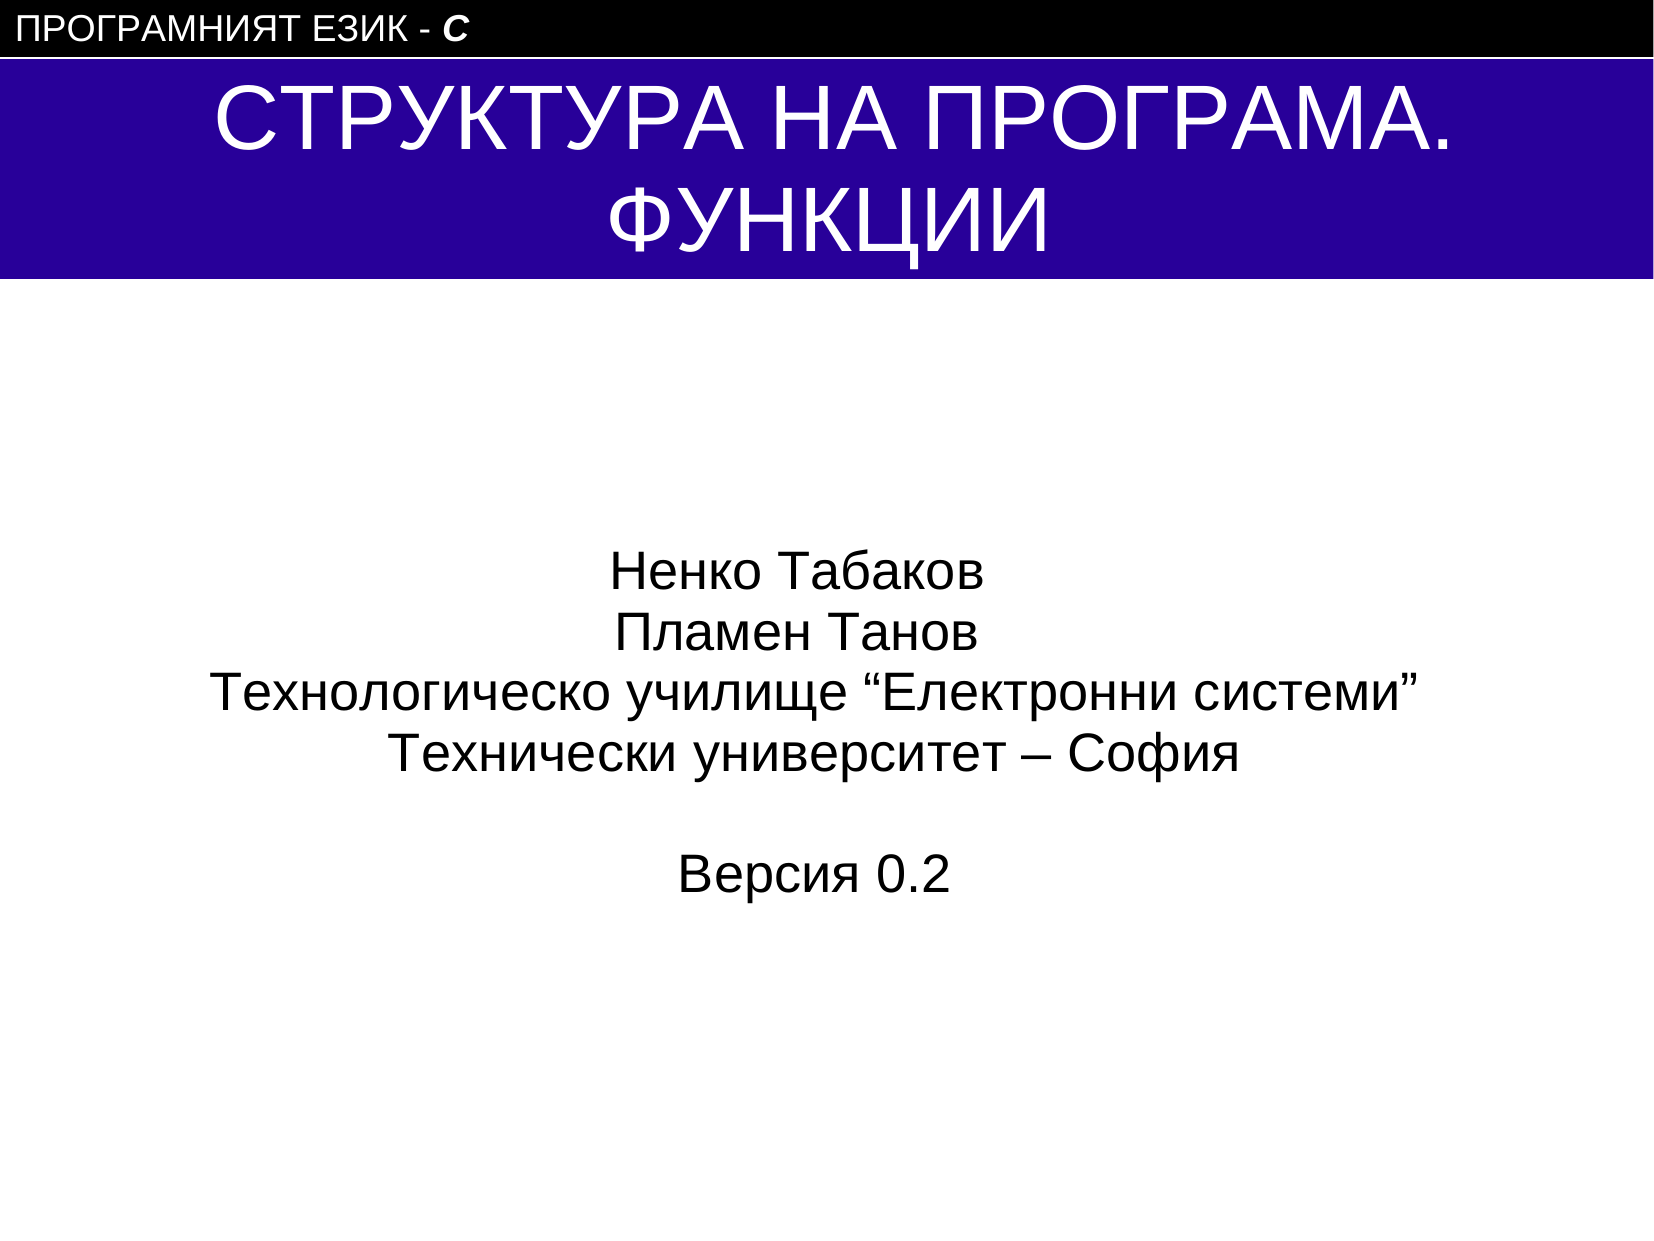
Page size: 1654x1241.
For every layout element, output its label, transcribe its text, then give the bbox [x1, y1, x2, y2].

text_box СТРУКТУРА НА ПРОГРАМА. ФУНКЦИИ [0, 59, 1654, 279]
text_box ПРОГРАМНИЯT ЕЗИК - С [0, 0, 1654, 57]
text_box Ненко Табаков Пламен Танов Технологическо училище “Електронни системи” Технически университет – София Версия 0.2 [147, 533, 1447, 916]
